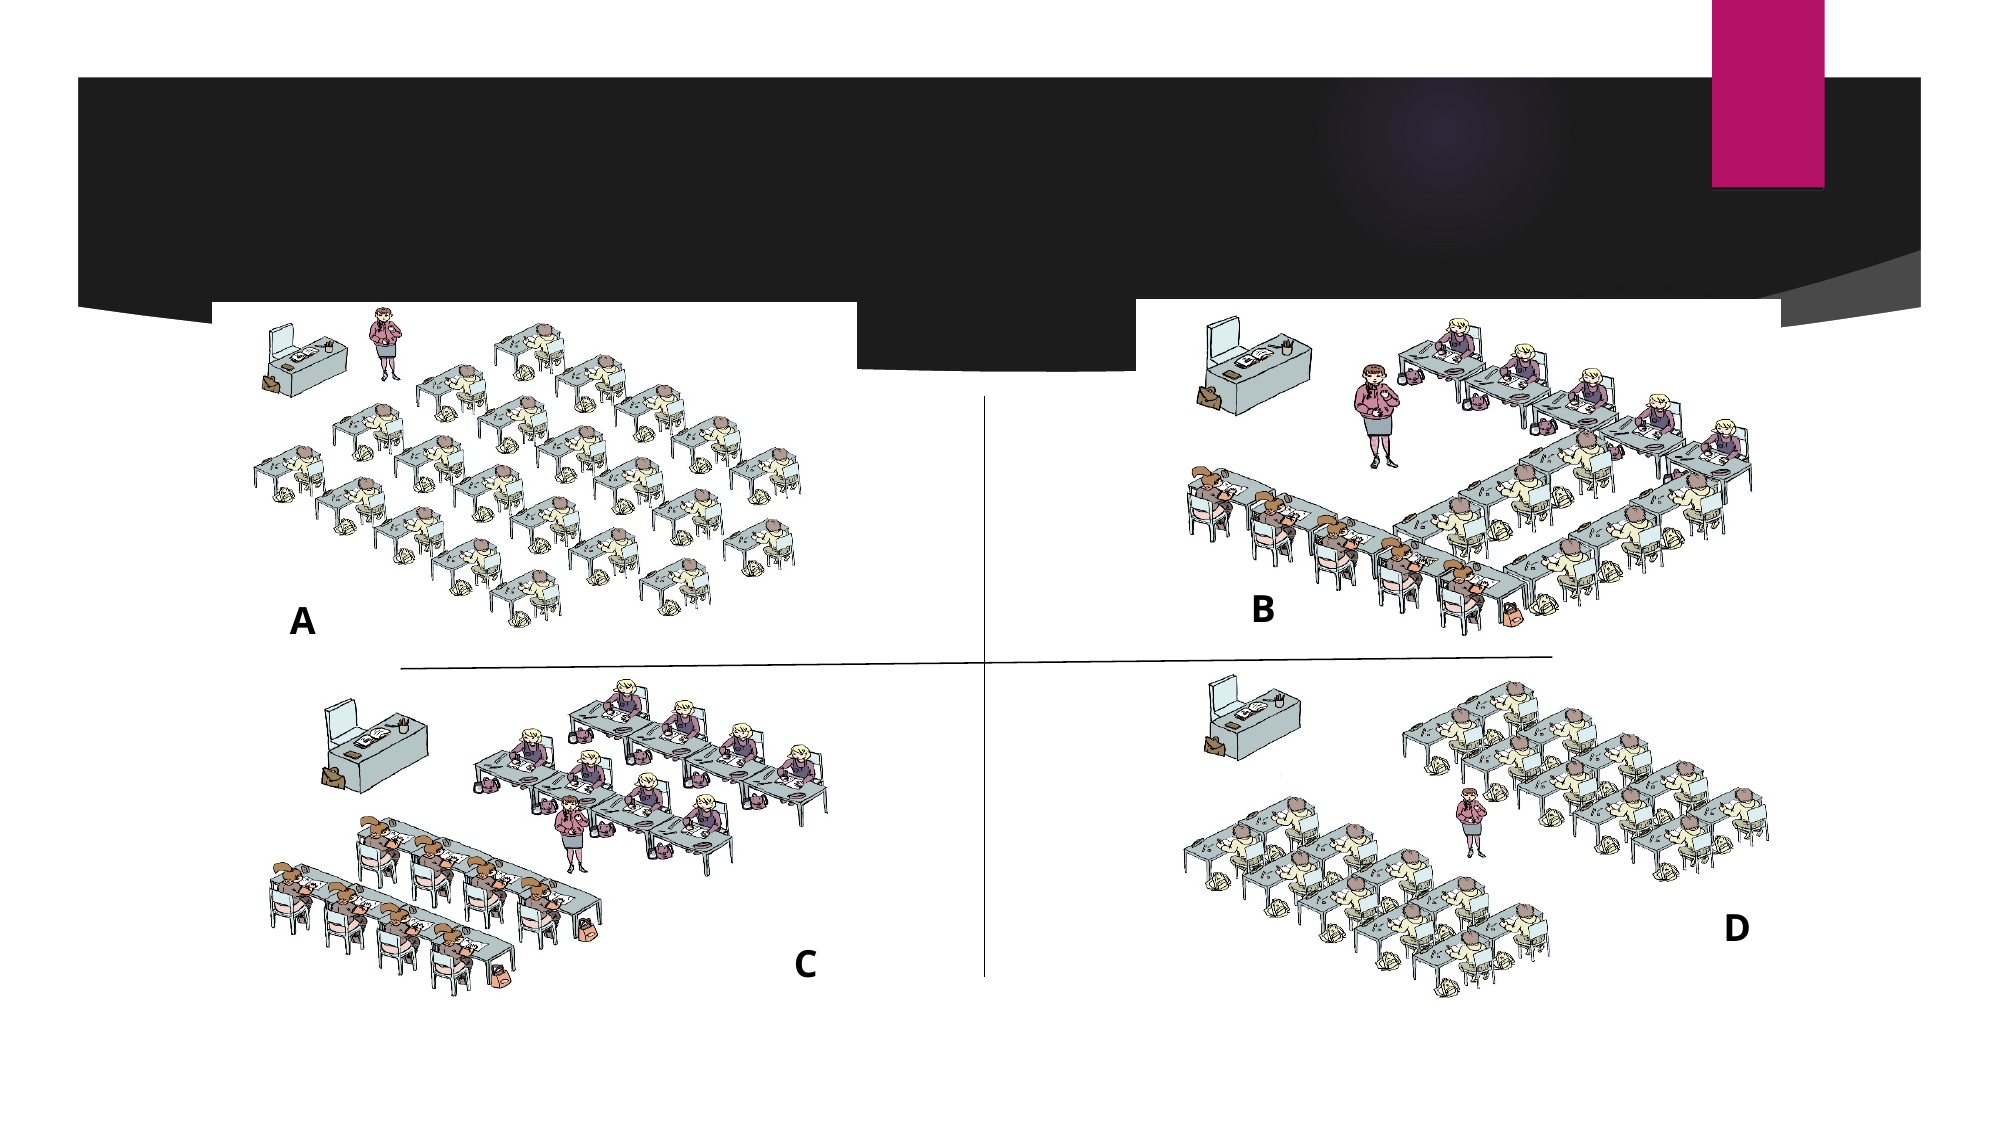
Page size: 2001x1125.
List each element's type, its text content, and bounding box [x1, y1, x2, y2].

text_box C [743, 931, 833, 993]
picture [1136, 665, 1781, 1006]
picture [1312, 78, 1576, 264]
text_box B [1200, 577, 1291, 639]
picture [219, 665, 864, 1006]
picture [1136, 274, 1843, 641]
text_box D [1673, 896, 1766, 958]
text_box A [239, 589, 331, 650]
picture [212, 302, 857, 643]
